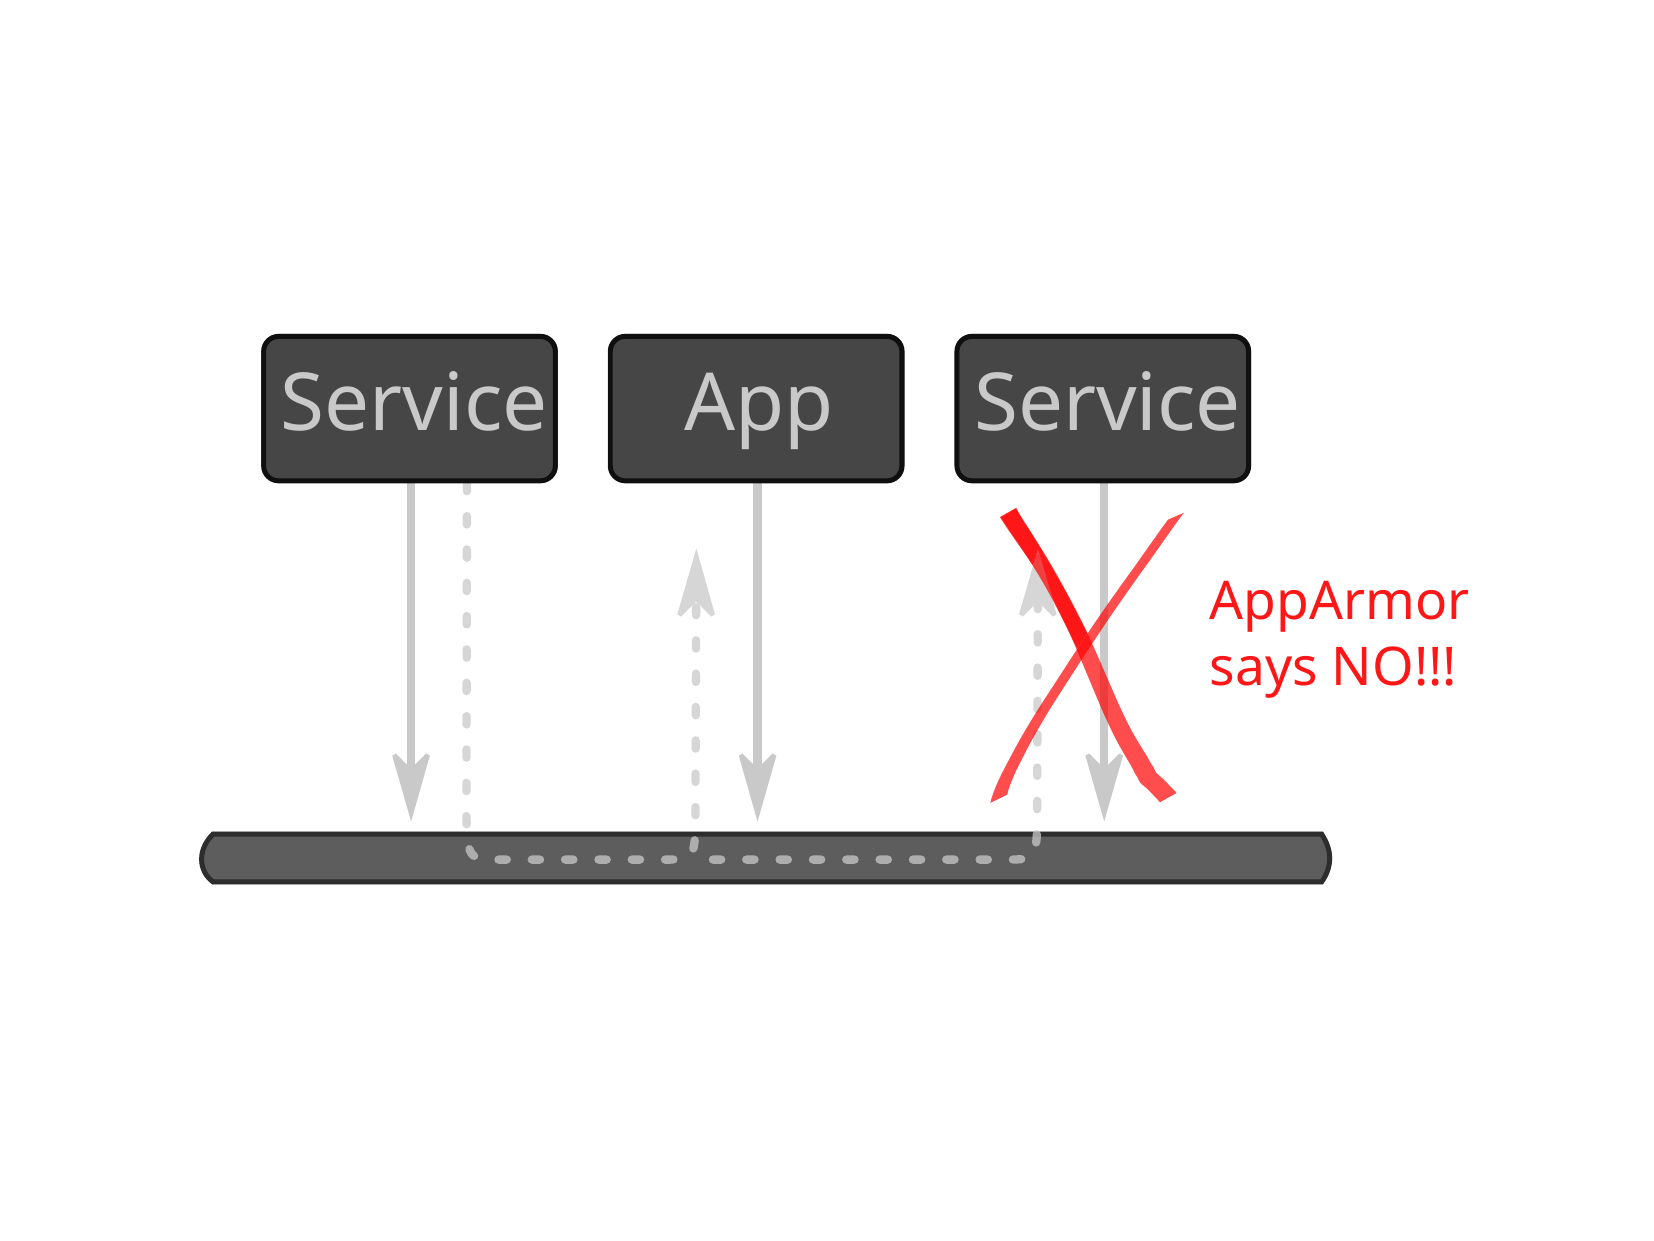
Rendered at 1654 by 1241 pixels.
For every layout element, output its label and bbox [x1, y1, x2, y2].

picture [165, 299, 1488, 919]
